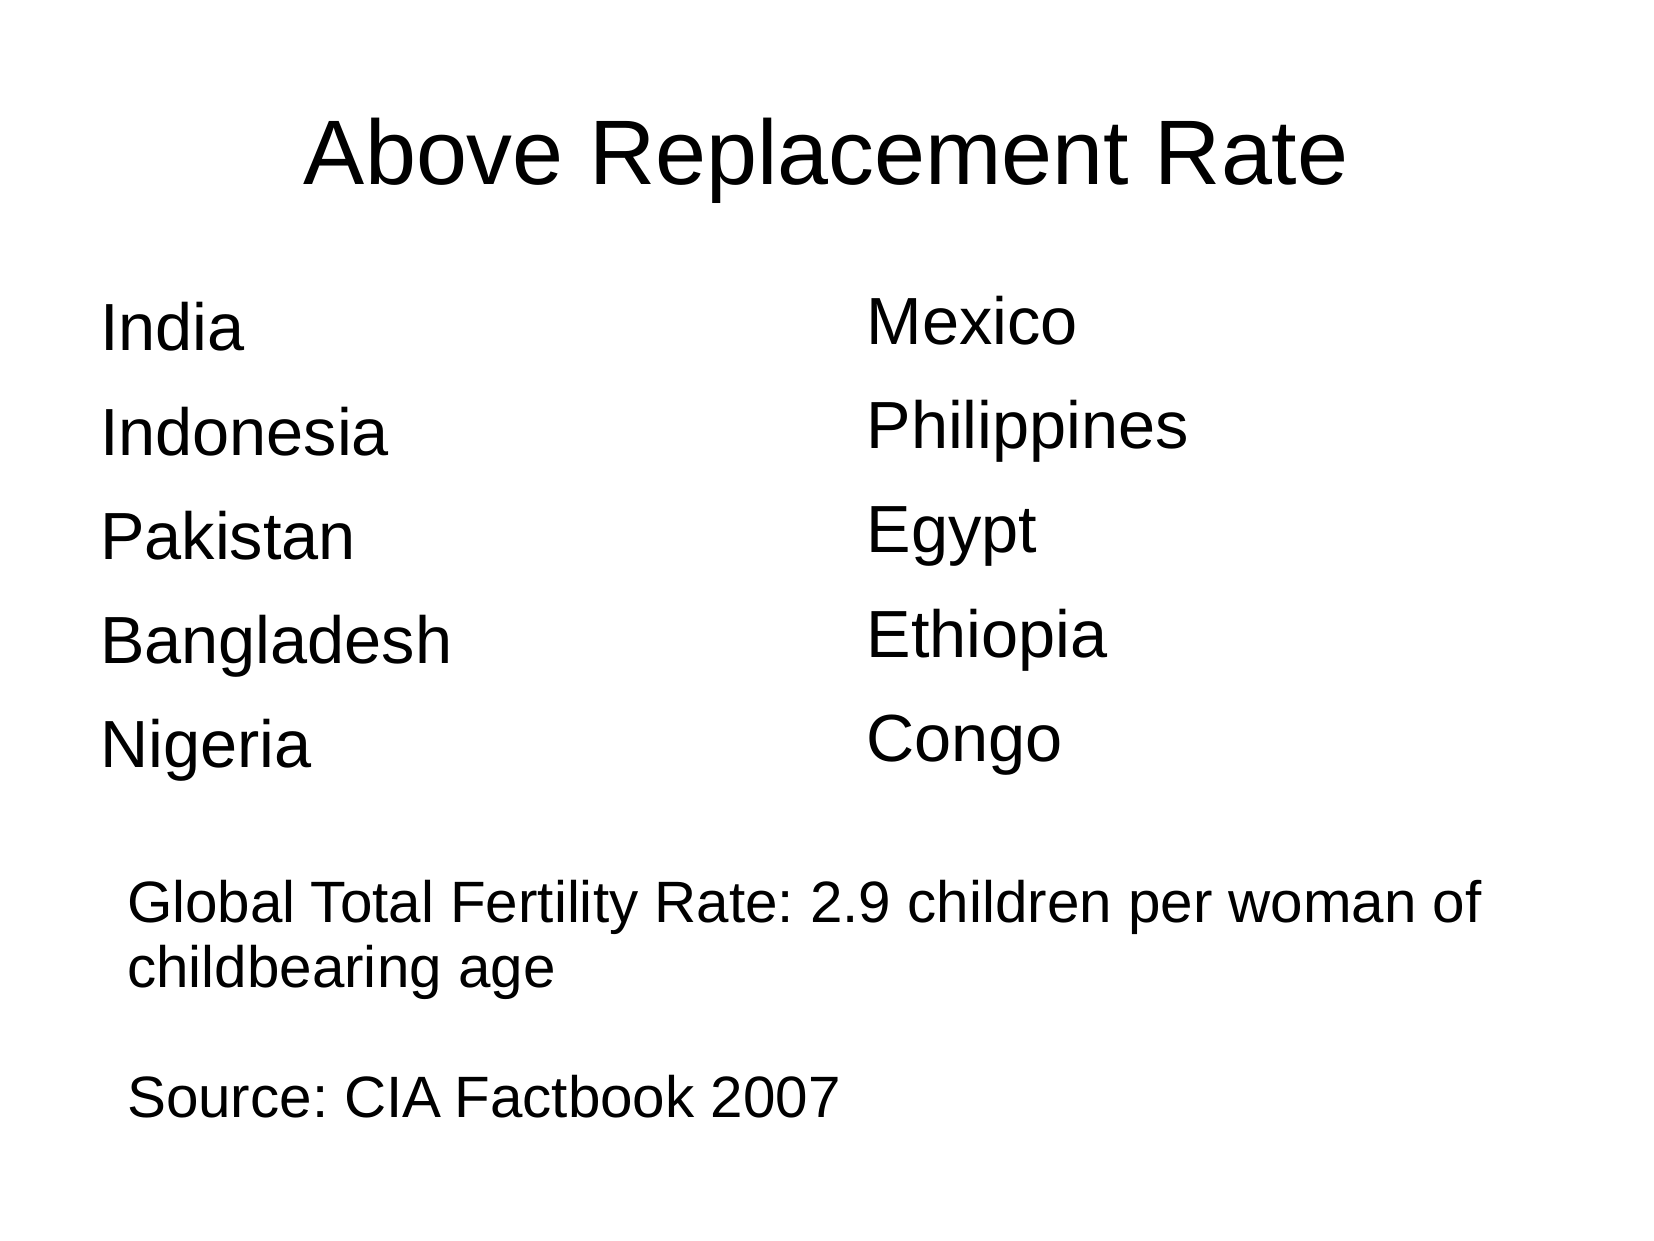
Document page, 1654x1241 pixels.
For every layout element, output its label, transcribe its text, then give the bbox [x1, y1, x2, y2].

list India Indonesia Pakistan Bangladesh Nigeria [82, 290, 809, 826]
text_box Global Total Fertility Rate: 2.9 children per woman of childbearing age Source: CIA Factbook 2007 [112, 862, 1538, 1137]
title Above Replacement Rate [82, 49, 1571, 257]
list Mexico Philippines Egypt Ethiopia Congo [848, 283, 1576, 788]
